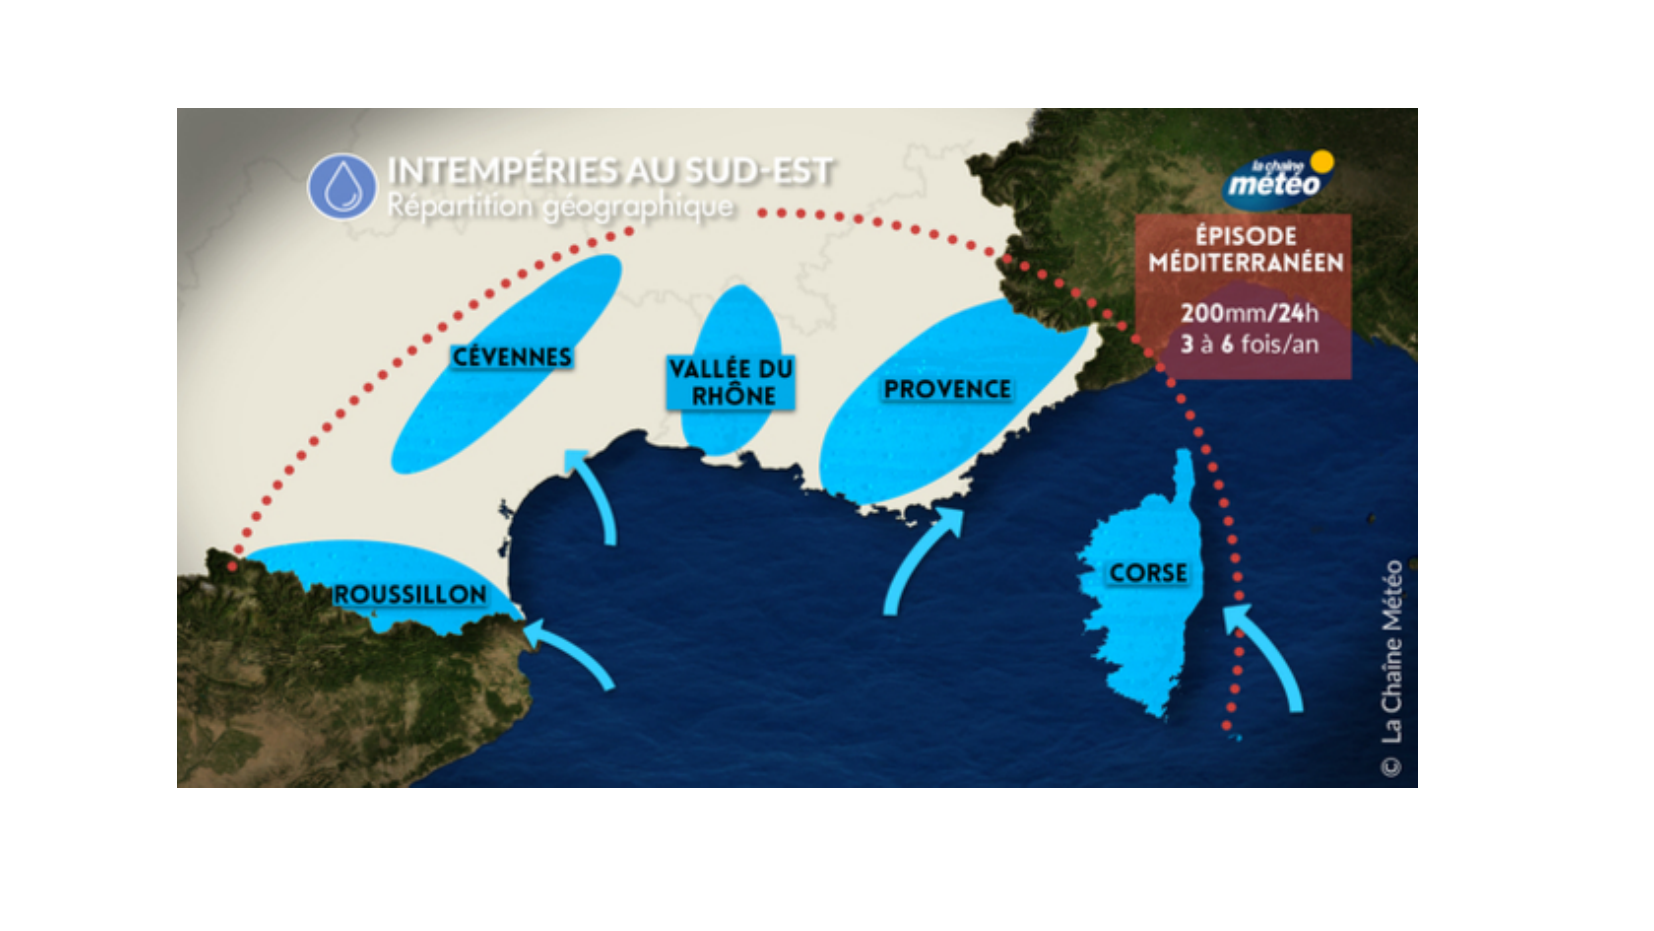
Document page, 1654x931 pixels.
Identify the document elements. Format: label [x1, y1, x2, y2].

picture [177, 108, 1418, 788]
